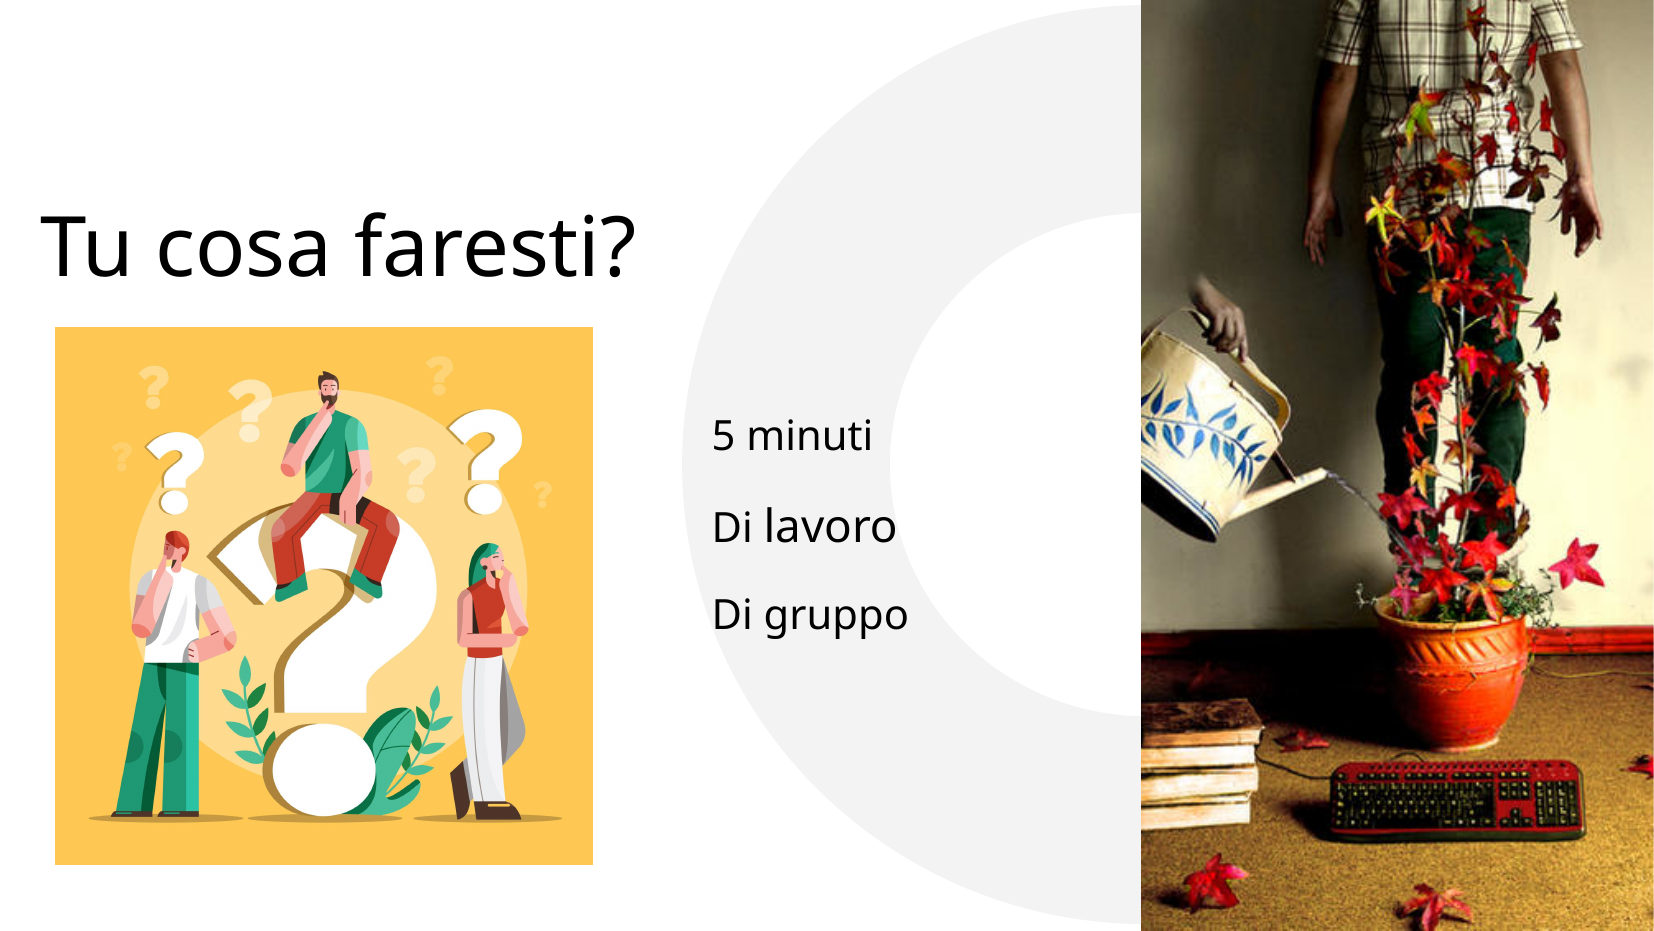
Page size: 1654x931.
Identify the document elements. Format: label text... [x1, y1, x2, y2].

title Tu cosa faresti? [40, 186, 897, 302]
picture [1141, 0, 1654, 931]
text_box 5 minuti Di lavoro Di gruppo [696, 318, 1075, 685]
picture [55, 327, 593, 865]
